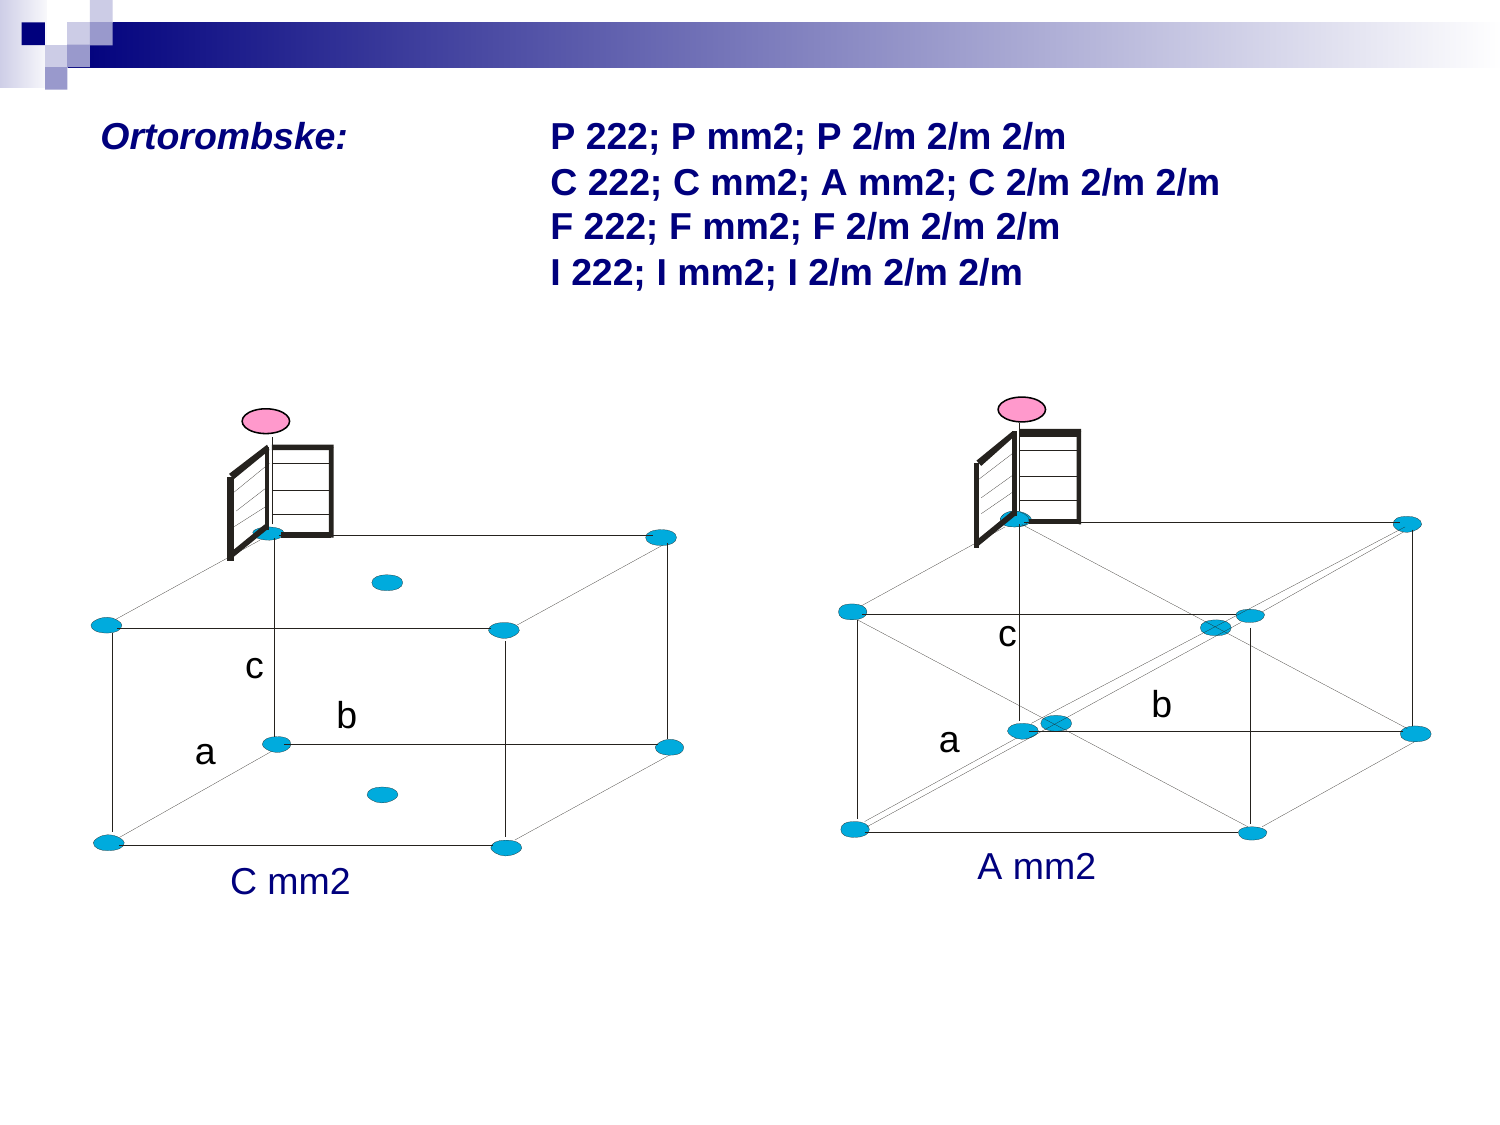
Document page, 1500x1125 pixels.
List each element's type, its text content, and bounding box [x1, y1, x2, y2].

text_box A mm2 [962, 834, 1112, 895]
text_box b [321, 683, 373, 745]
text_box c [230, 633, 279, 694]
text_box [998, 397, 1046, 422]
text_box c [983, 601, 1032, 662]
chart [88, 420, 1436, 860]
text_box C mm2 [215, 849, 366, 910]
text_box b [1136, 672, 1188, 733]
text_box [242, 408, 290, 434]
text_box a [924, 707, 975, 768]
text_box Ortorombske: P 222; P mm2; P 2/m 2/m 2/m C 222; C mm2; A mm2; C 2/m 2/m 2/m F 222; F mm2; F 2/m 2/m 2/m I 222; I mm2; I 2/m 2/m 2/m [85, 104, 1236, 346]
text_box a [179, 719, 231, 780]
